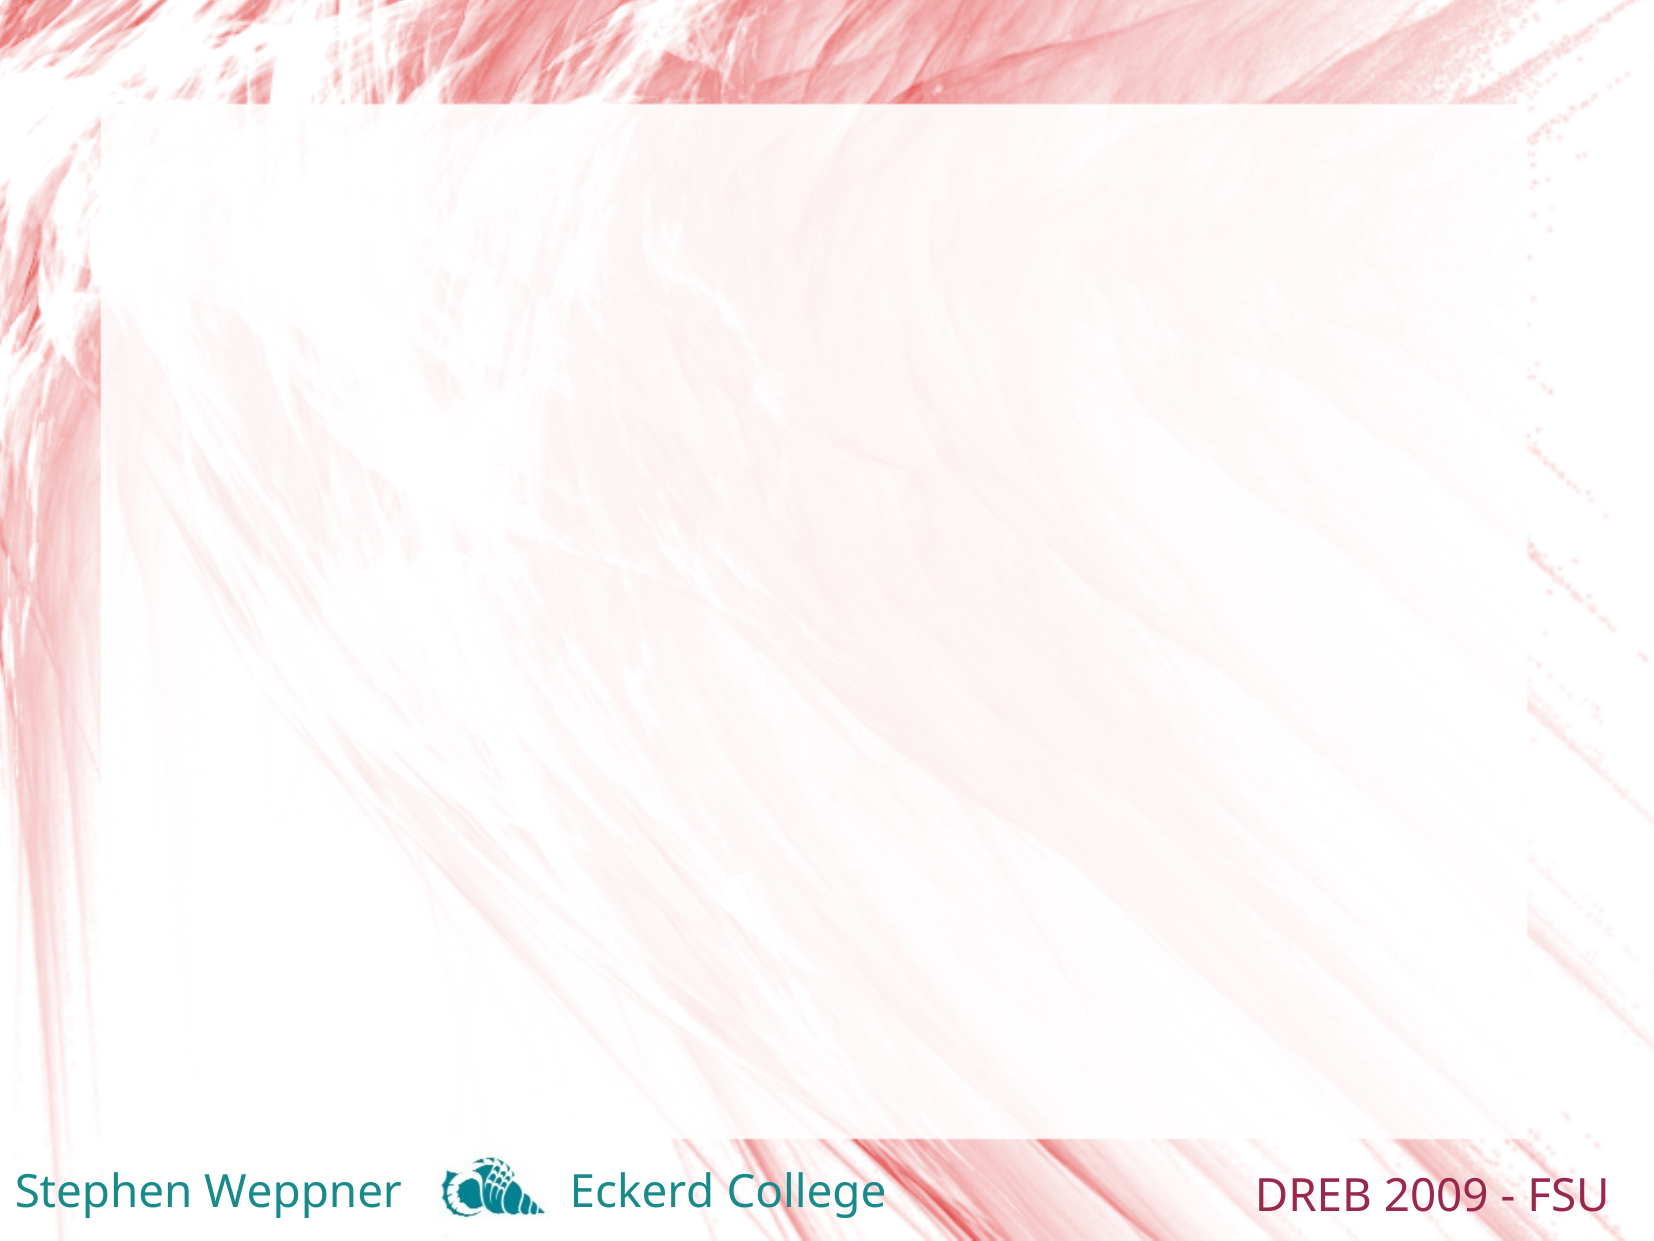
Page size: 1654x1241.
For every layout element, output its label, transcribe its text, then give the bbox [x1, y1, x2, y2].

text_box Stephen Weppner Eckerd College [0, 1147, 889, 1225]
text_box DREB 2009 - FSU [1240, 1151, 1644, 1228]
picture [0, 0, 1654, 1241]
